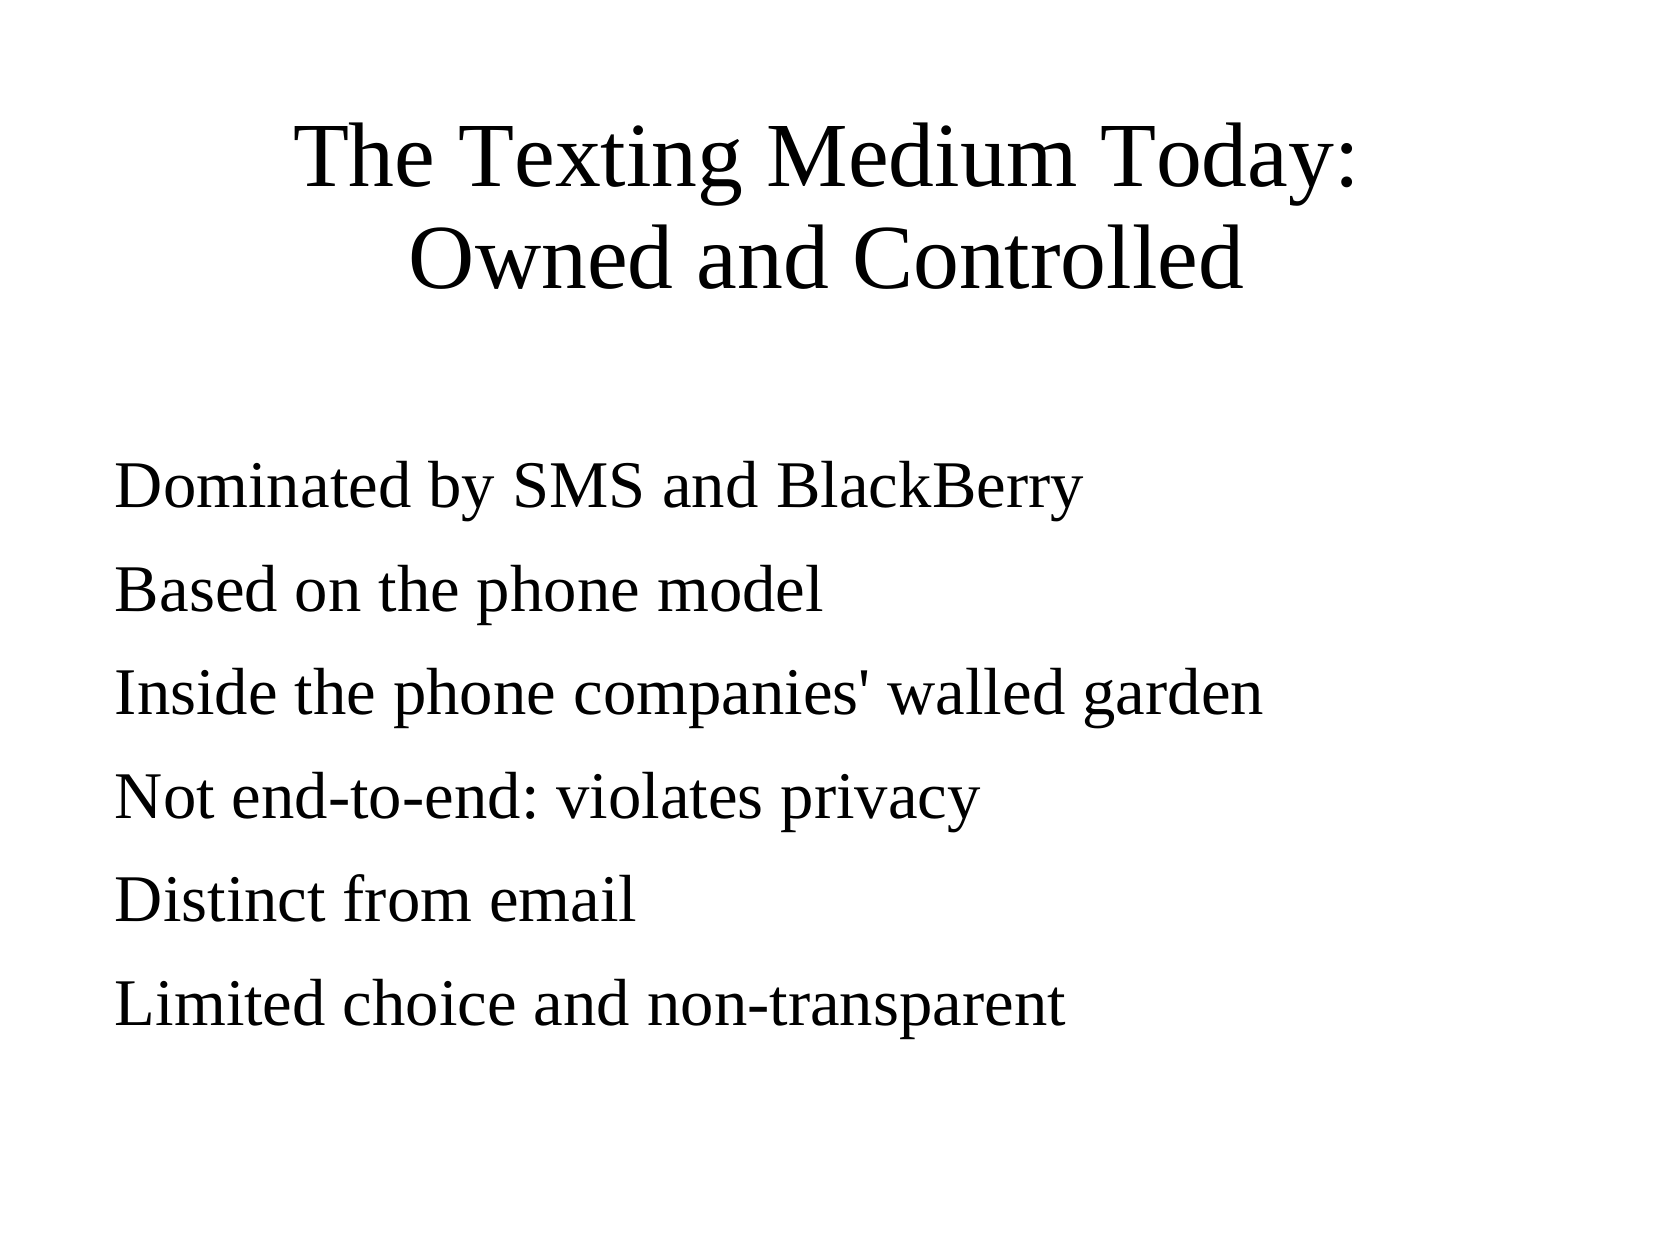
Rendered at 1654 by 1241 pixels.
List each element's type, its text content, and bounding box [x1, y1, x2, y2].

title The Texting Medium Today: Owned and Controlled [121, 95, 1534, 318]
list Dominated by SMS and BlackBerry Based on the phone model Inside the phone companies' walled garden Not end-to-end: violates privacy Distinct from email Limited choice and non-transparent [97, 448, 1515, 1085]
